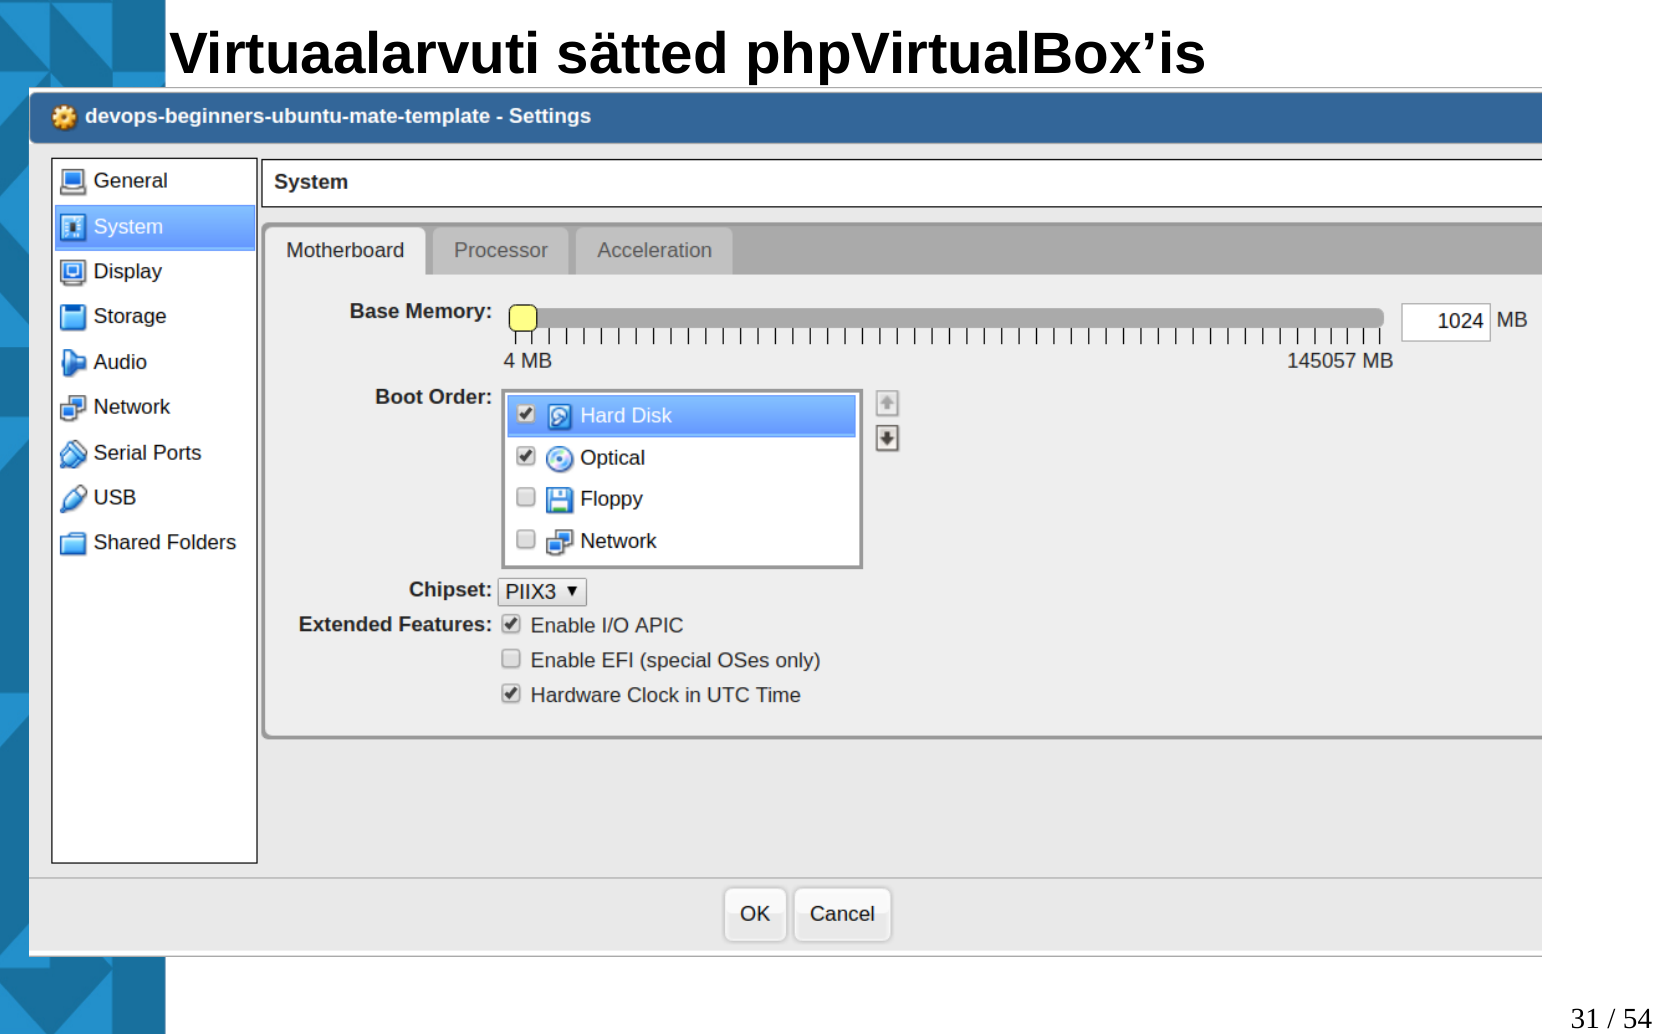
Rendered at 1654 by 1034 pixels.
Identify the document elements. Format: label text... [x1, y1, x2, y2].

title Virtuaalarvuti sätted phpVirtualBox’is [169, 11, 1571, 95]
picture [29, 87, 1542, 957]
